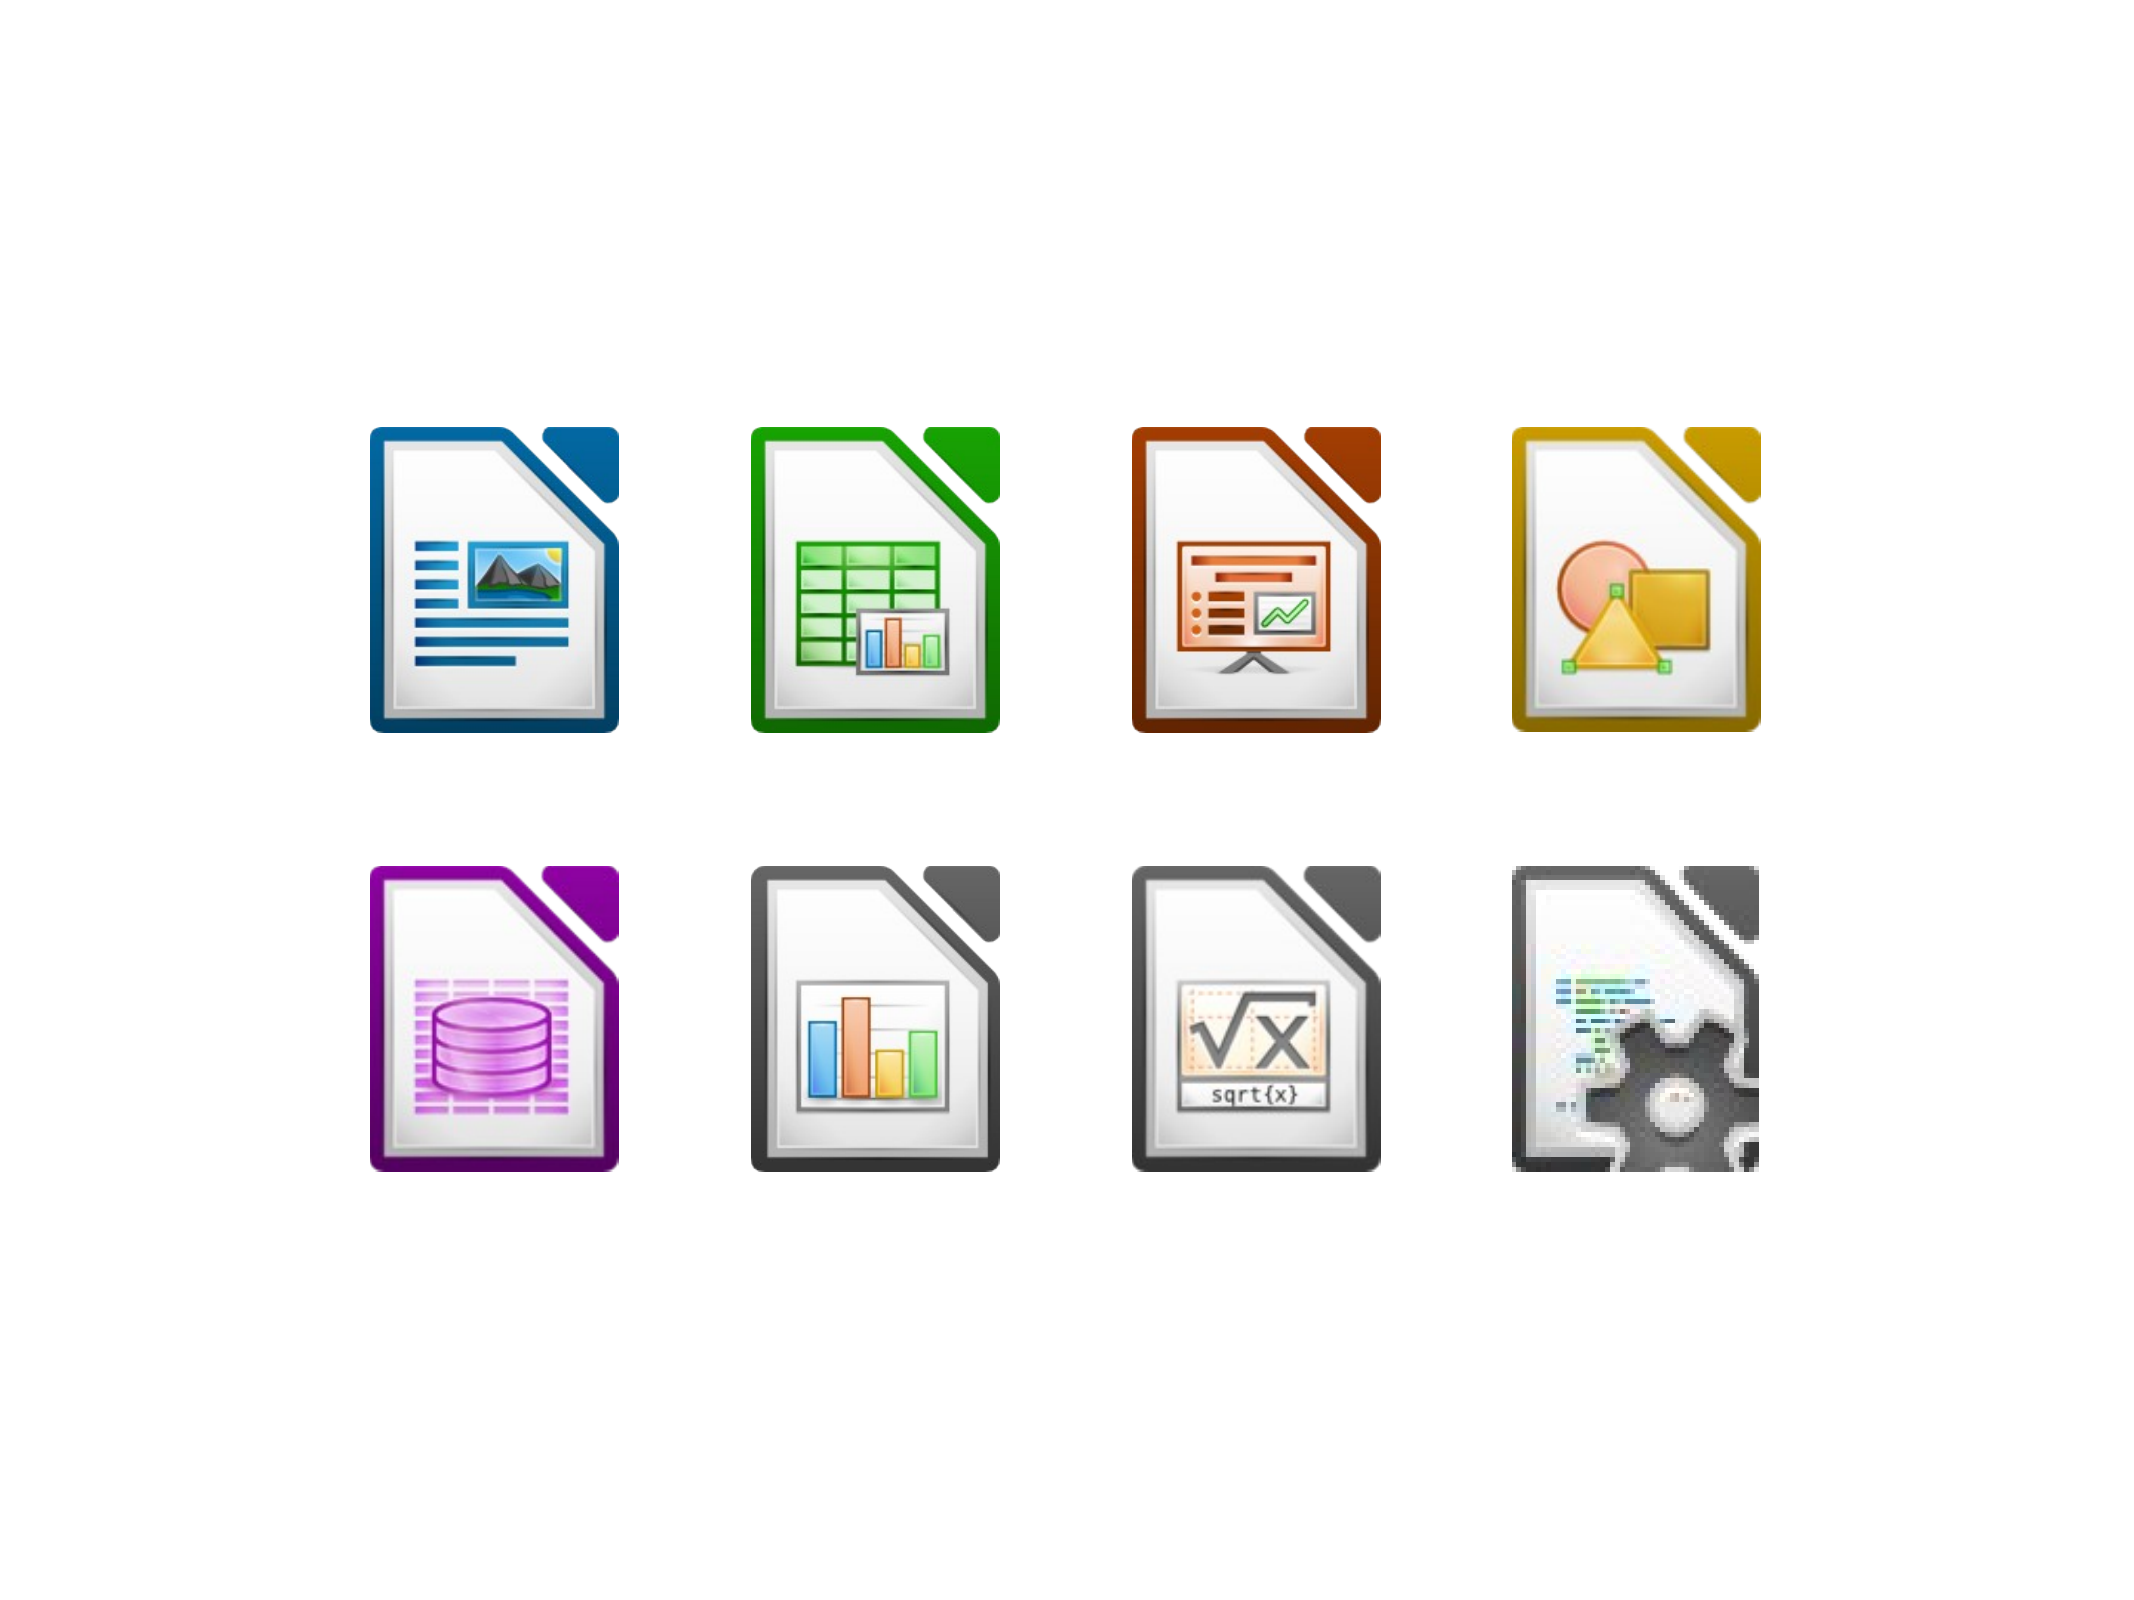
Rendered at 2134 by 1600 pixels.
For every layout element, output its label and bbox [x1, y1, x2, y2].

picture [1512, 866, 1759, 1172]
picture [370, 427, 380, 437]
picture [1132, 866, 1381, 1172]
picture [1132, 427, 1381, 733]
picture [370, 866, 619, 1172]
picture [370, 427, 619, 733]
picture [1512, 427, 1761, 733]
picture [751, 866, 1000, 1172]
picture [751, 427, 1000, 733]
